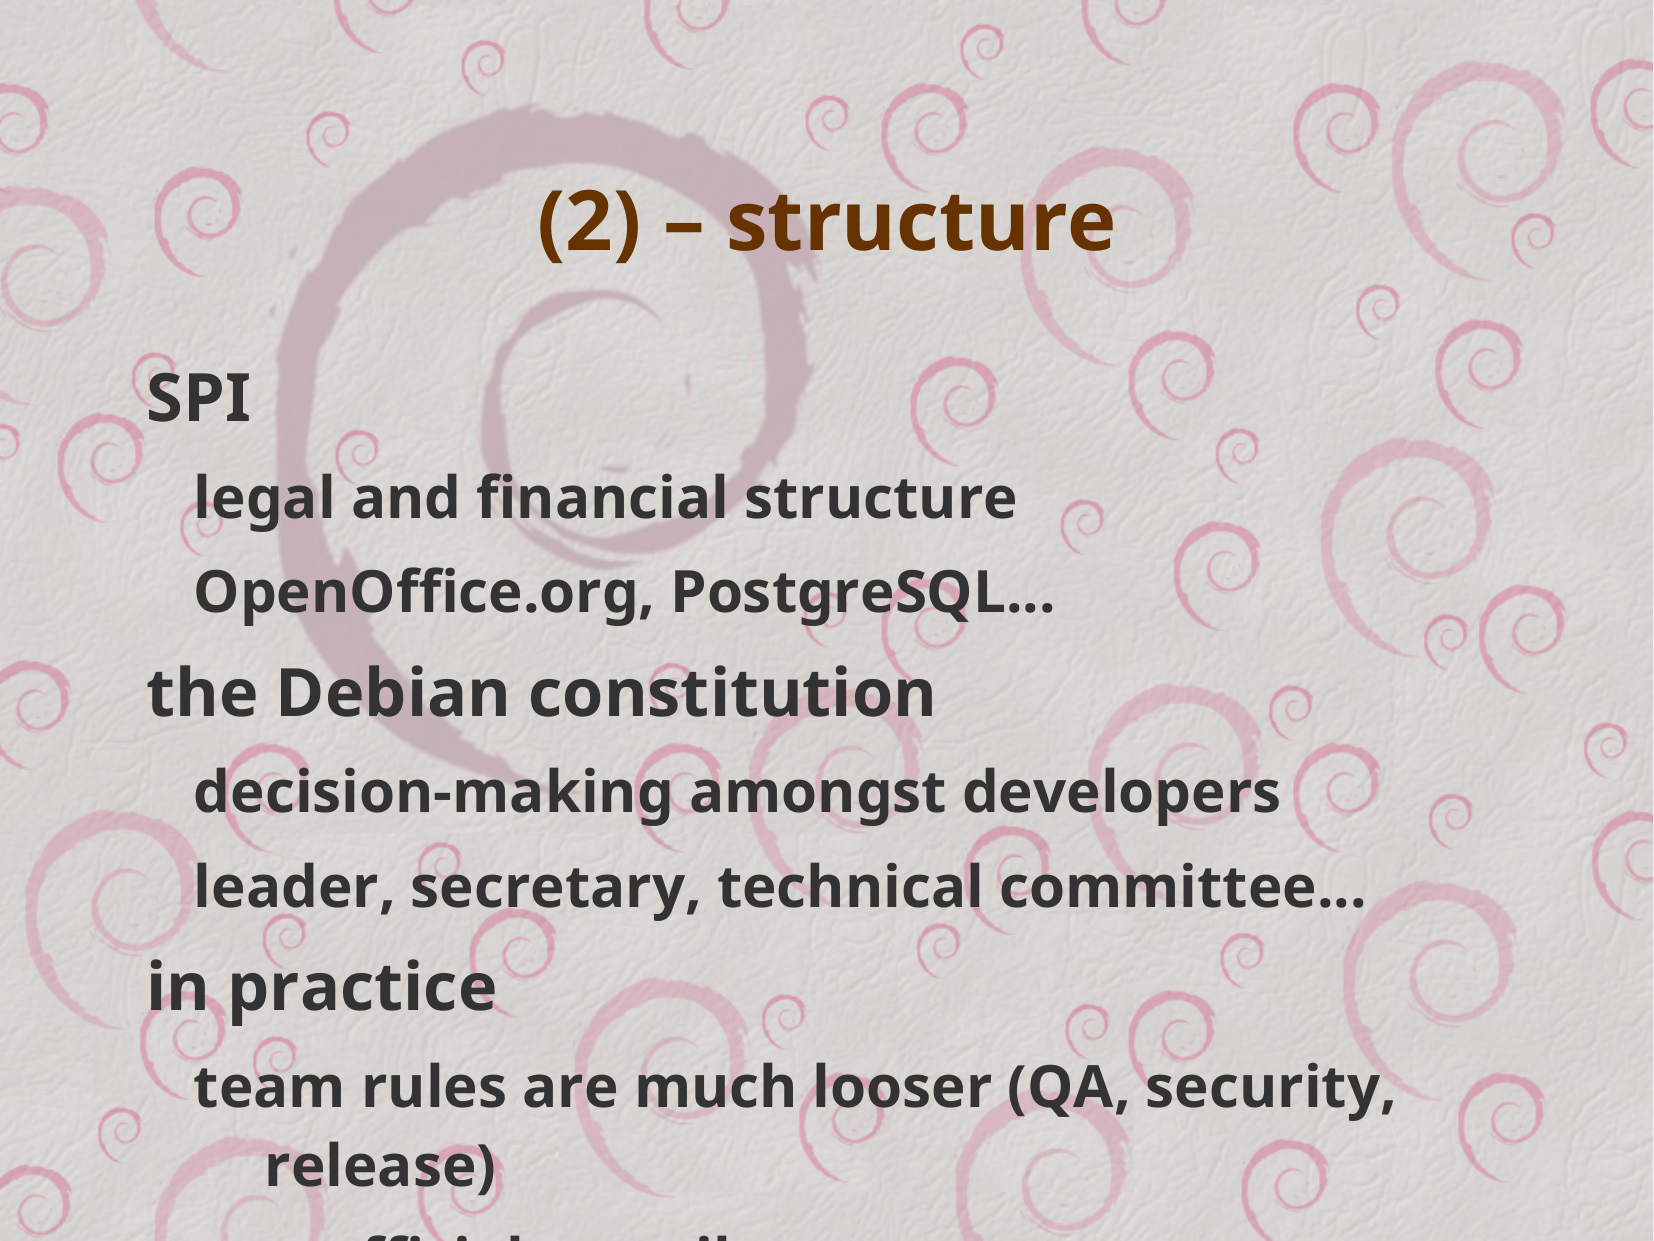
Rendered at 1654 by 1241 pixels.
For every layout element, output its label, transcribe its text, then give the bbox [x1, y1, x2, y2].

title (2) – structure [121, 114, 1534, 322]
picture [0, 0, 1654, 1241]
list SPI legal and financial structure OpenOffice.org, PostgreSQL... the Debian constitution decision-making amongst developers leader, secretary, technical committee... in practice team rules are much looser (QA, security, release) non-official contributors [134, 350, 1516, 1174]
